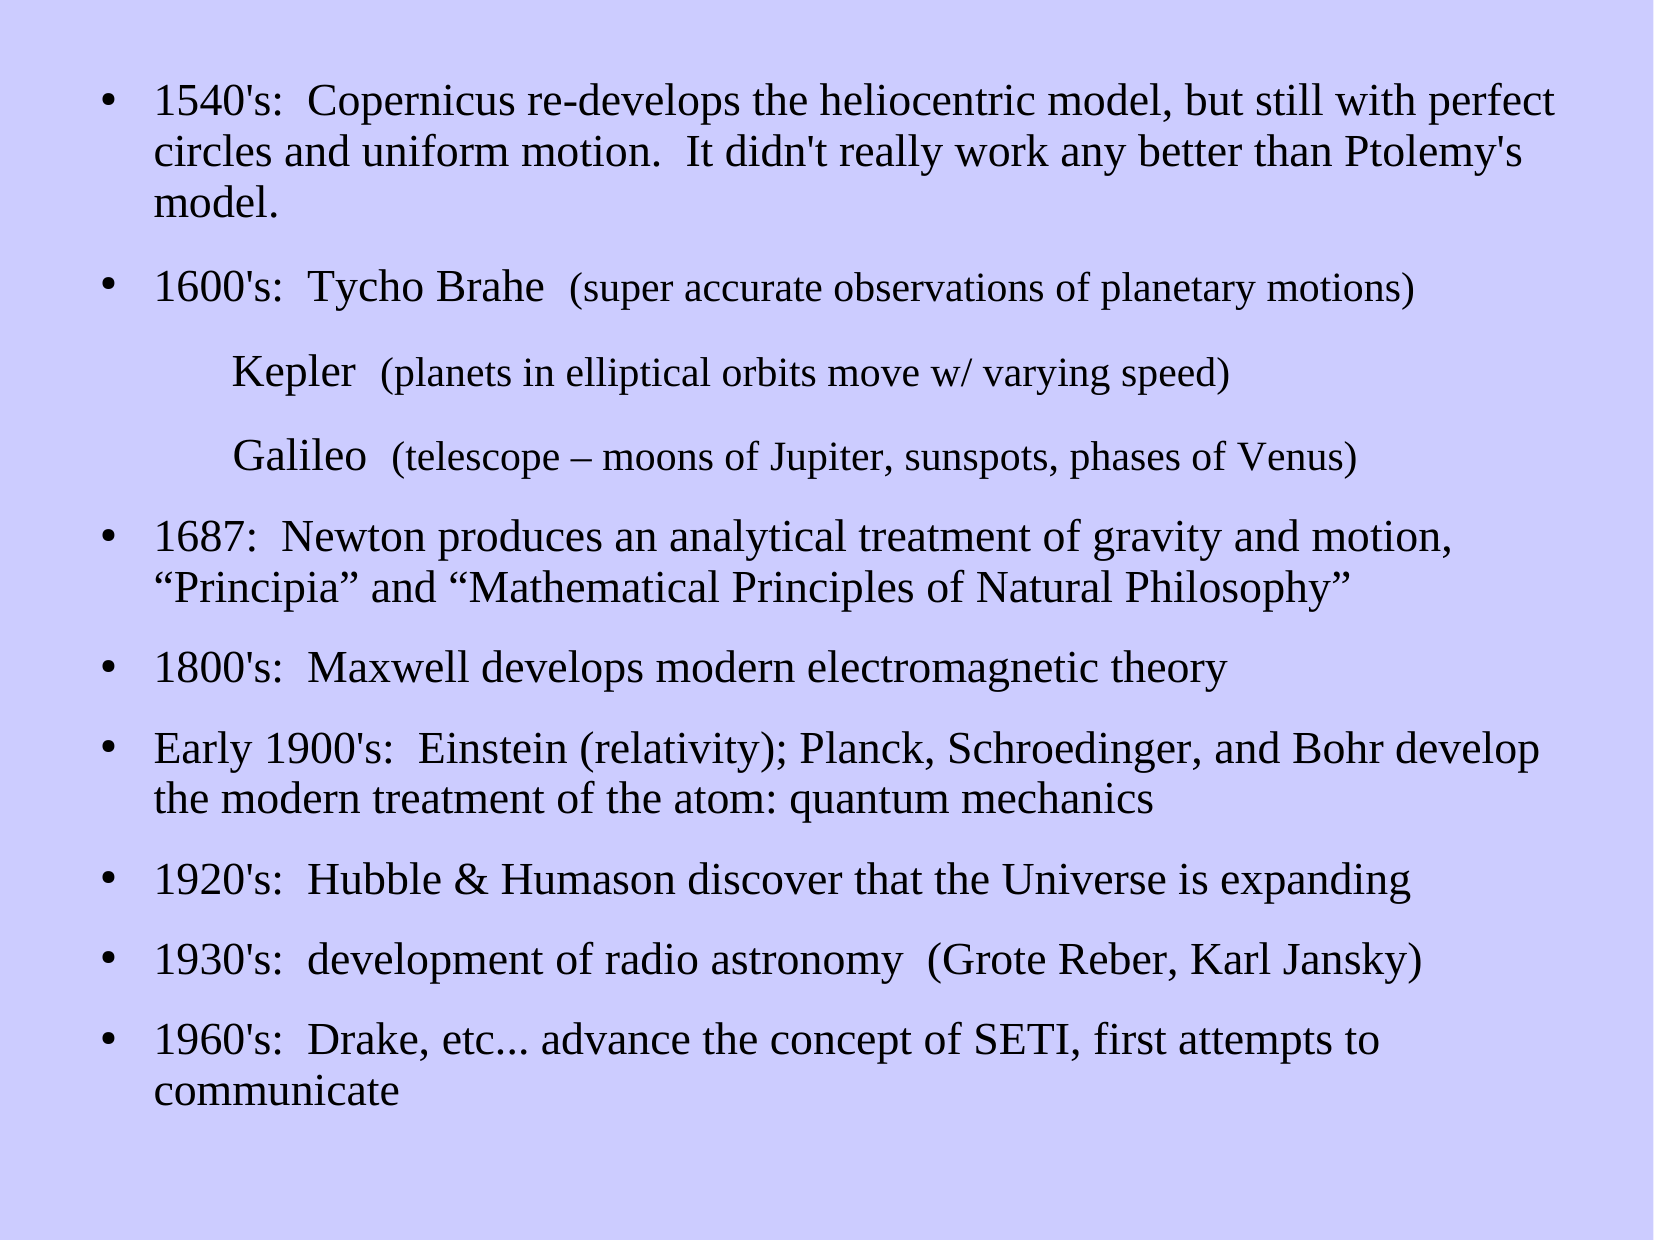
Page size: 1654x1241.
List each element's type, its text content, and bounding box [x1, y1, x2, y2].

list 1540's: Copernicus re-develops the heliocentric model, but still with perfect circles and uniform motion. It didn't really work any better than Ptolemy's model. 1600's: Tycho Brahe (super accurate observations of planetary motions) Kepler (planets in elliptical orbits move w/ varying speed) Galileo (telescope – moons of Jupiter, sunspots, phases of Venus) 1687: Newton produces an analytical treatment of gravity and motion, “Principia” and “Mathematical Principles of Natural Philosophy” 1800's: Maxwell develops modern electromagnetic theory Early 1900's: Einstein (relativity); Planck, Schroedinger, and Bohr develop the modern treatment of the atom: quantum mechanics 1920's: Hubble & Humason discover that the Universe is expanding 1930's: development of radio astronomy (Grote Reber, Karl Jansky) 1960's: Drake, etc... advance the concept of SETI, first attempts to communicate [82, 75, 1571, 1116]
